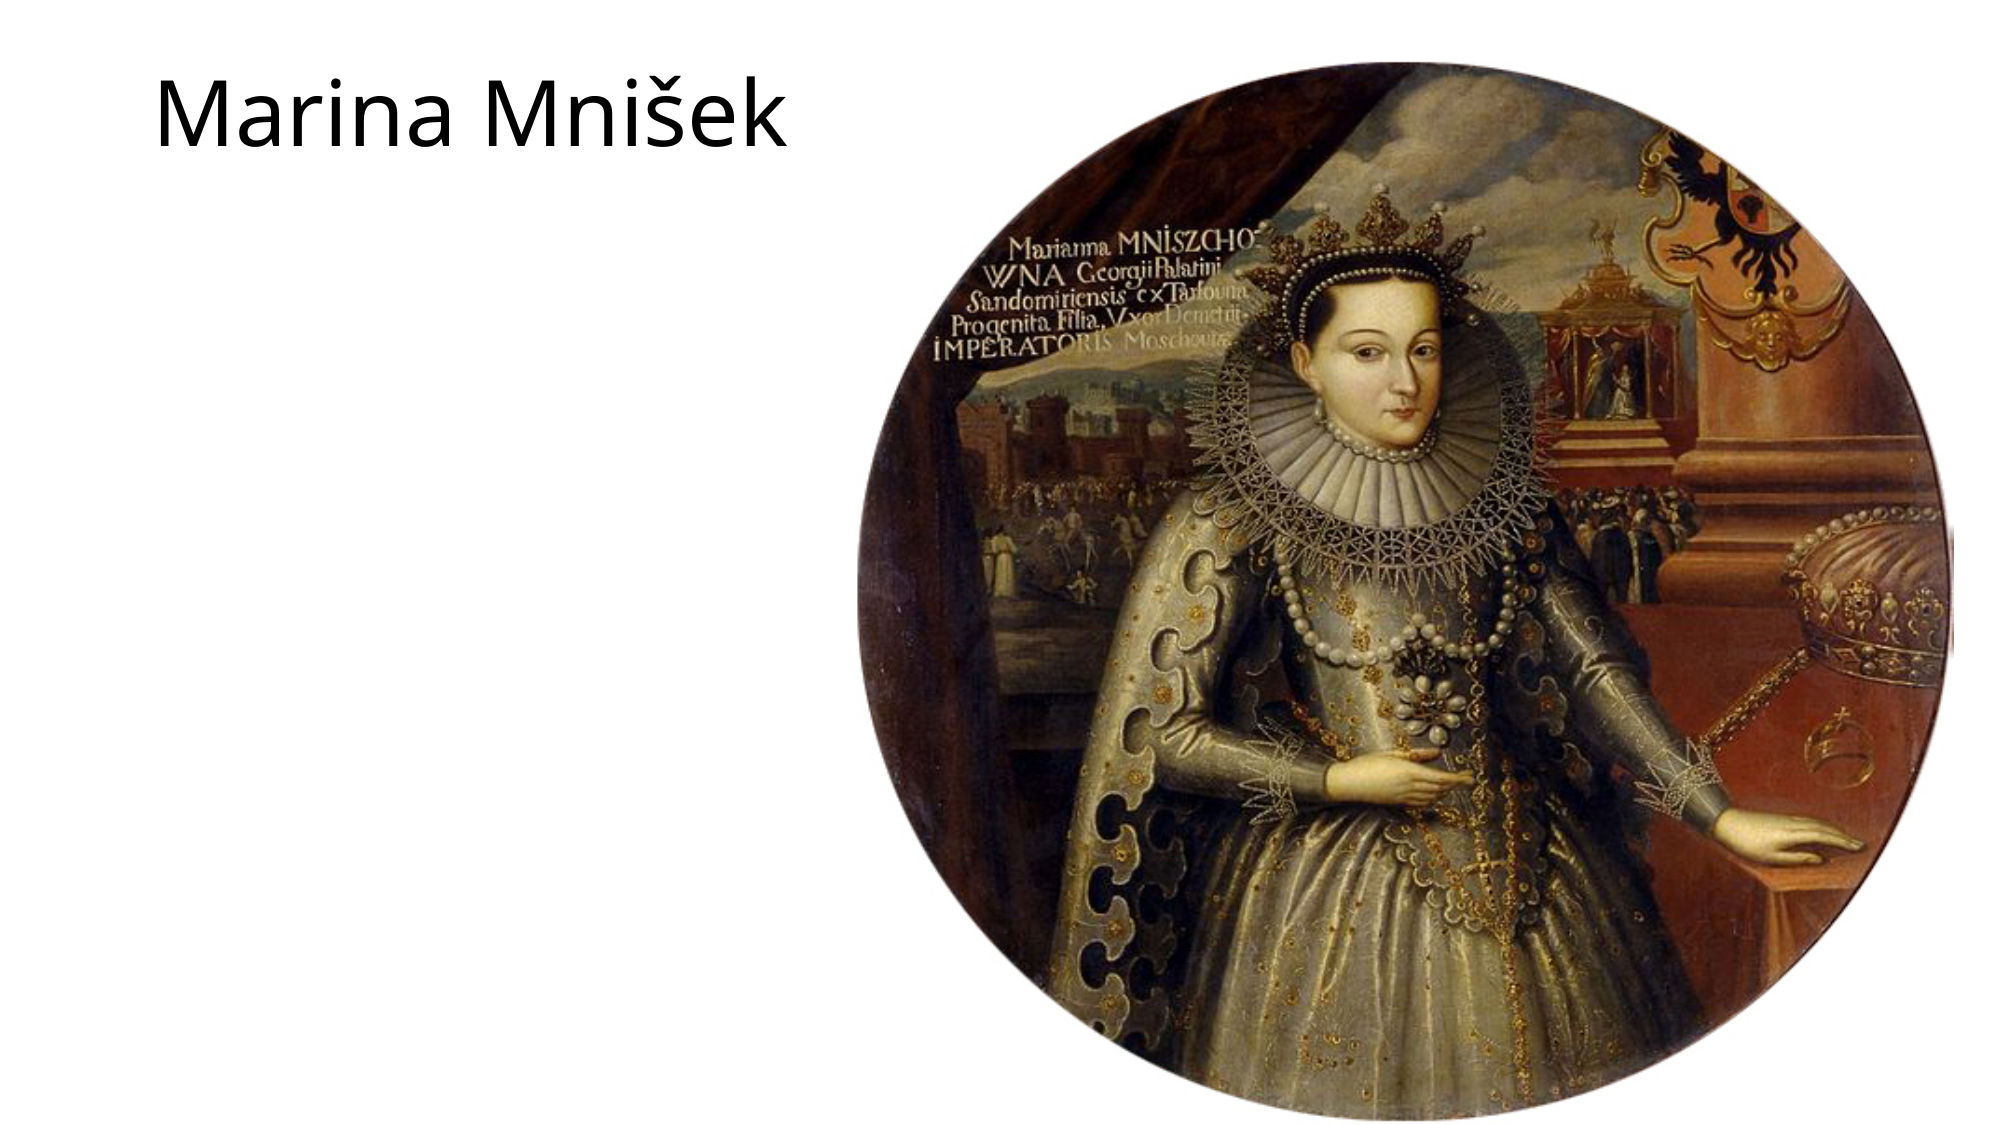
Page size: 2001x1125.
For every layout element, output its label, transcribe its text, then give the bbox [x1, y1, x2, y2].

picture [856, 59, 1954, 1125]
title Marina Mnišek [137, 59, 856, 278]
